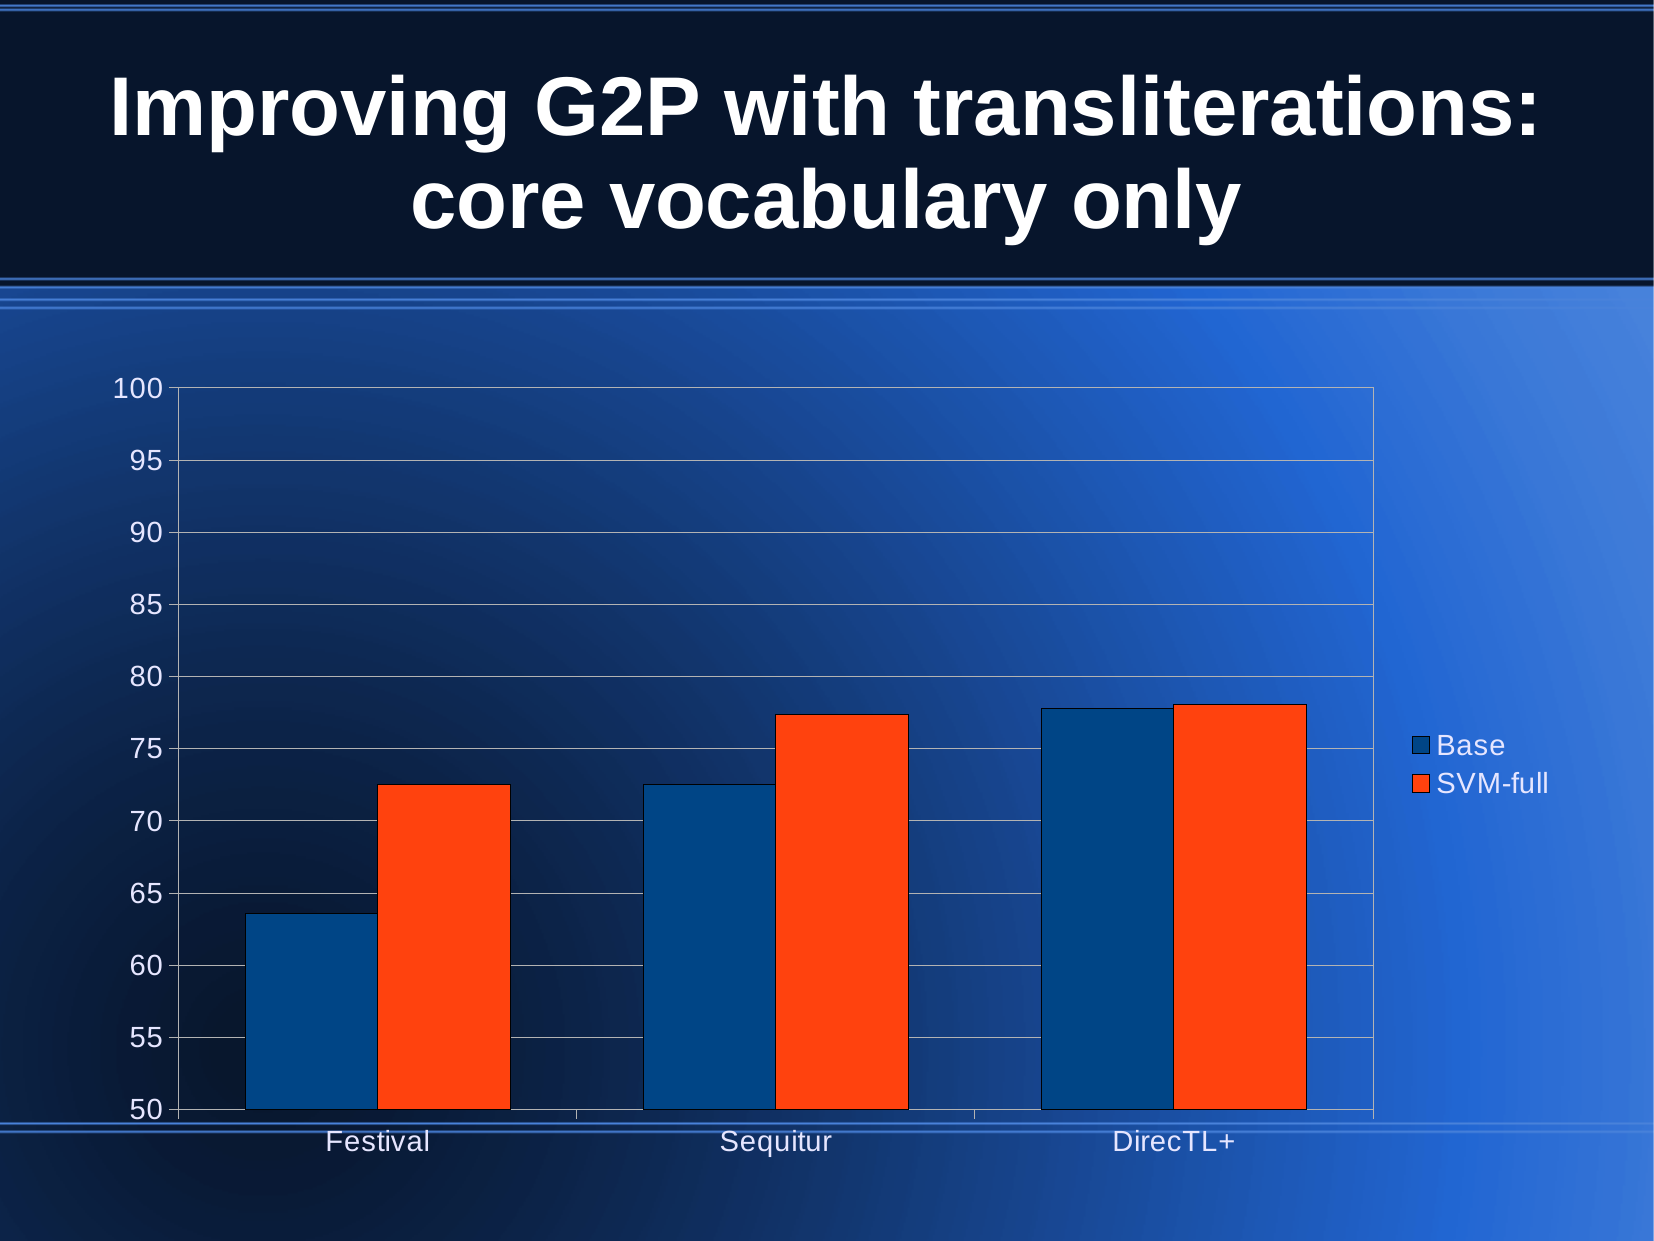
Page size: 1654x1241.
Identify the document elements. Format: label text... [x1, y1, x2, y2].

chart [82, 355, 1571, 1174]
title Improving G2P with transliterations: core vocabulary only [82, 49, 1571, 257]
picture [0, 0, 1654, 1241]
